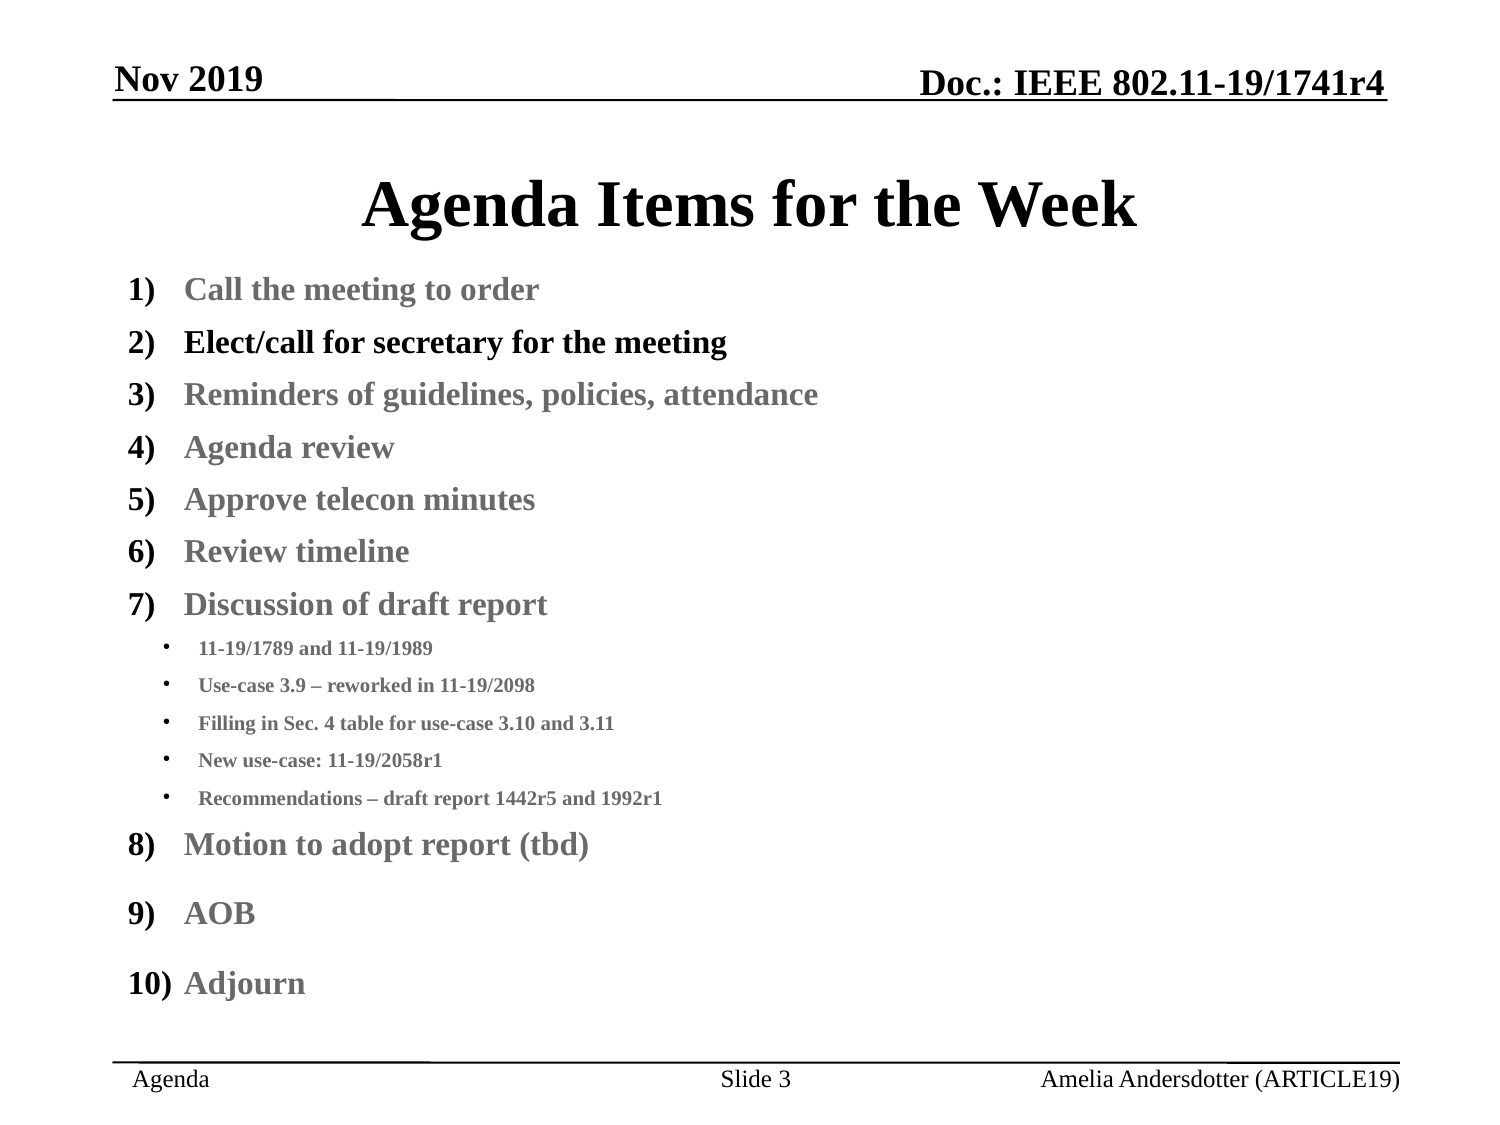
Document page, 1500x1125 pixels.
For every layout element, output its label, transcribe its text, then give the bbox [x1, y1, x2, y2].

text_box Amelia Andersdotter (ARTICLE19) [878, 1062, 1401, 1092]
text_box Nov 2019 [114, 54, 422, 99]
text_box Agenda Items for the Week [112, 112, 1387, 287]
text_box Slide <number> [712, 1062, 799, 1122]
text_box Call the meeting to order Elect/call for secretary for the meeting Reminders of guidelines, policies, attendance Agenda review Approve telecon minutes Review timeline Discussion of draft report 11-19/1789 and 11-19/1989 Use-case 3.9 – reworked in 11-19/2098 Filling in Sec. 4 table for use-case 3.10 and 3.11 New use-case: 11-19/2058r1 Recommendations – draft report 1442r5 and 1992r1 Motion to adopt report (tbd) AOB Adjourn [112, 287, 1387, 1040]
